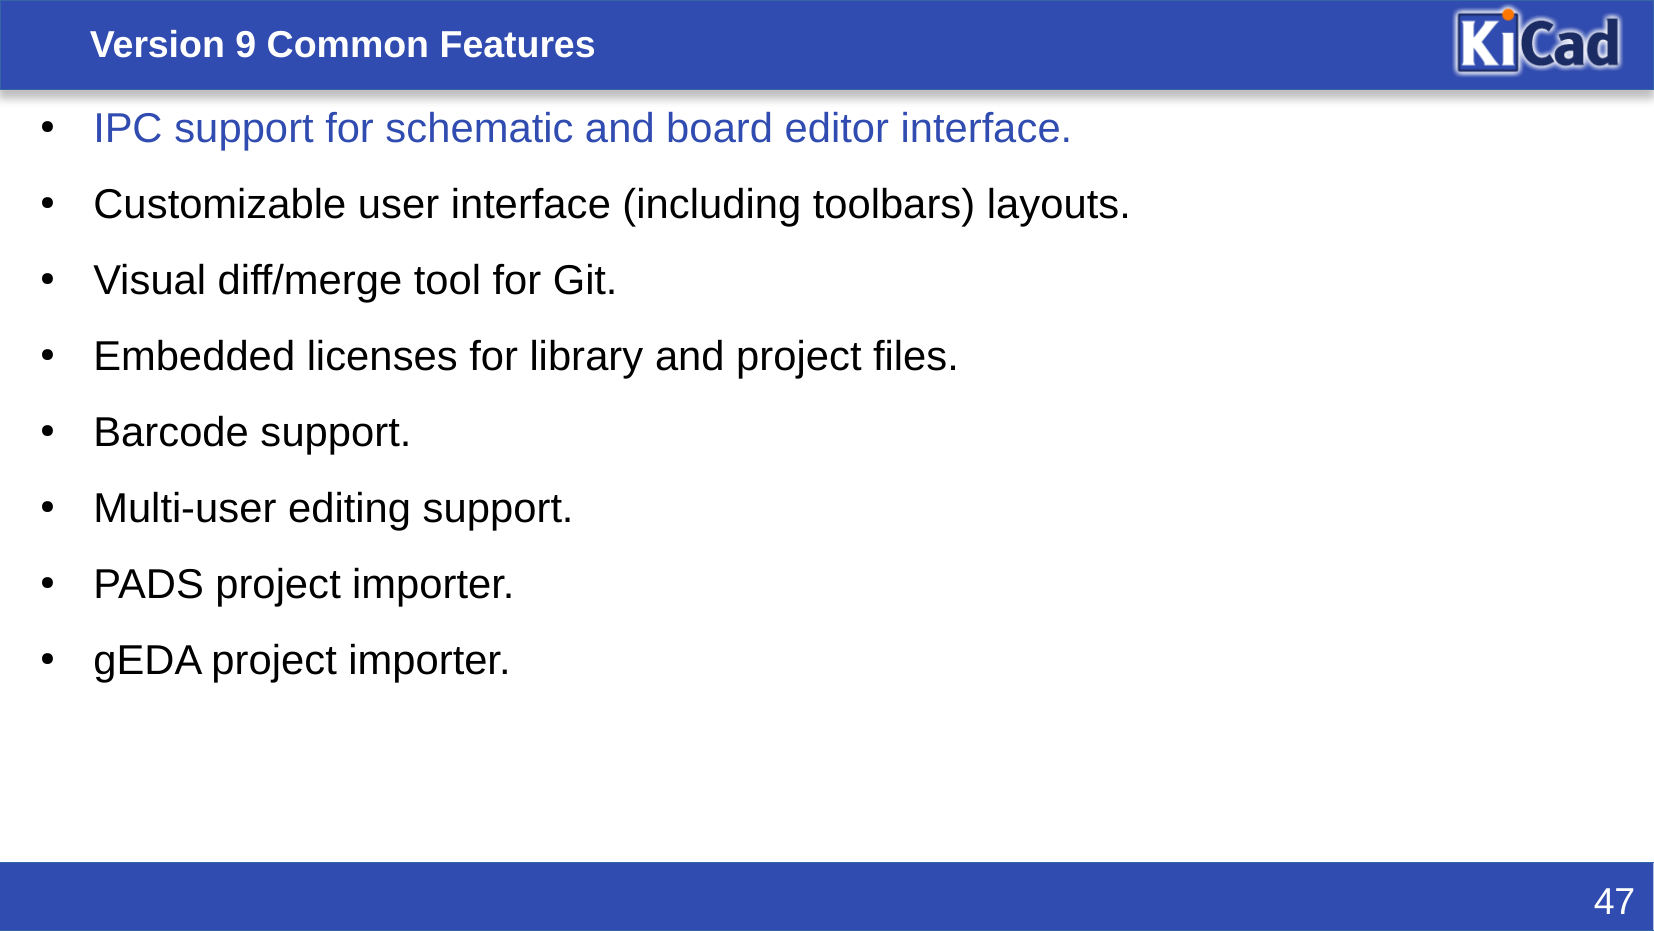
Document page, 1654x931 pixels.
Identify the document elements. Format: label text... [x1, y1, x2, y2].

text_box Version 9 Common Features [0, 0, 1412, 90]
text_box [0, 862, 1654, 931]
text_box <number> [1387, 873, 1651, 931]
picture [1412, 0, 1654, 92]
list IPC support for schematic and board editor interface. Customizable user interface (including toolbars) layouts. Visual diff/merge tool for Git. Embedded licenses for library and project files. Barcode support. Multi-user editing support. PADS project importer. gEDA project importer. [22, 105, 1636, 856]
